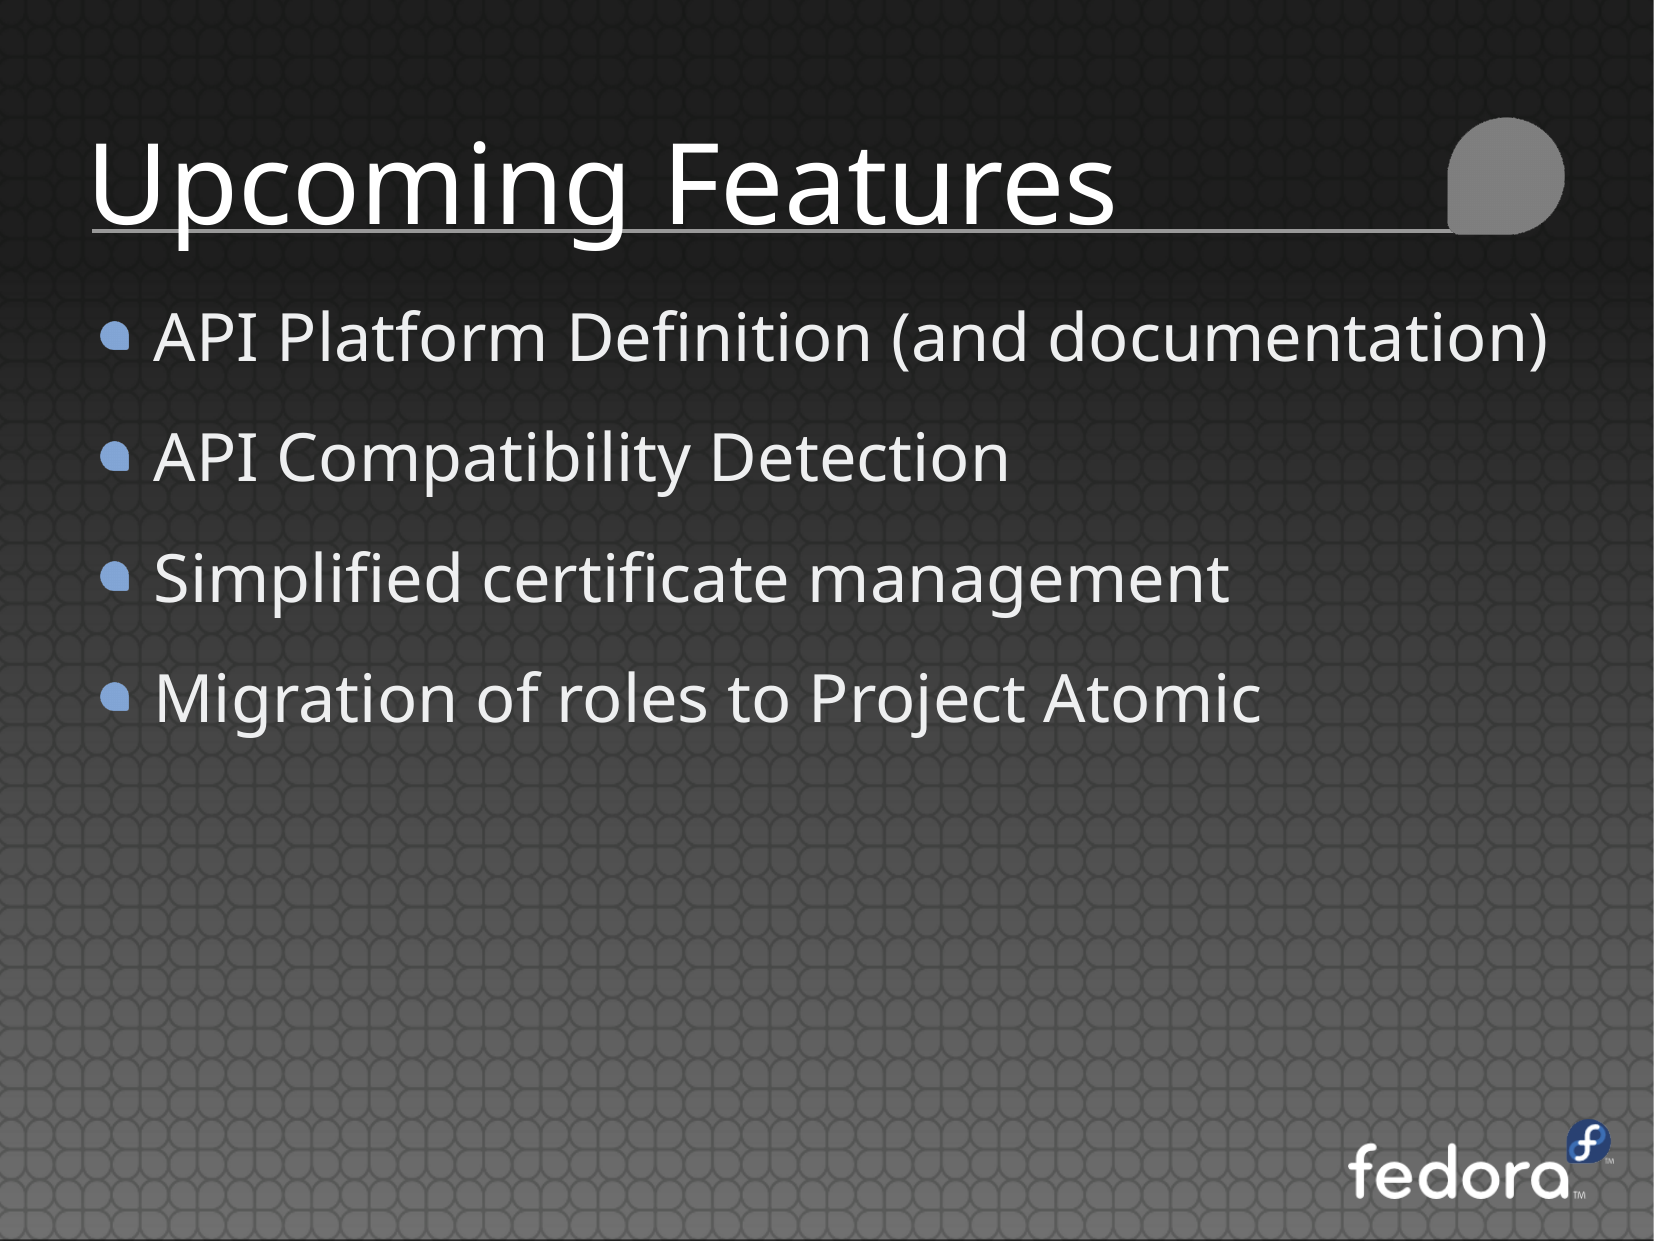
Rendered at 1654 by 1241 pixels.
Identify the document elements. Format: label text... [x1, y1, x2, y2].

title Upcoming Features [86, 112, 1576, 249]
picture [0, 0, 1654, 1241]
list API Platform Definition (and documentation) API Compatibility Detection Simplified certificate management Migration of roles to Project Atomic [82, 290, 1571, 1010]
